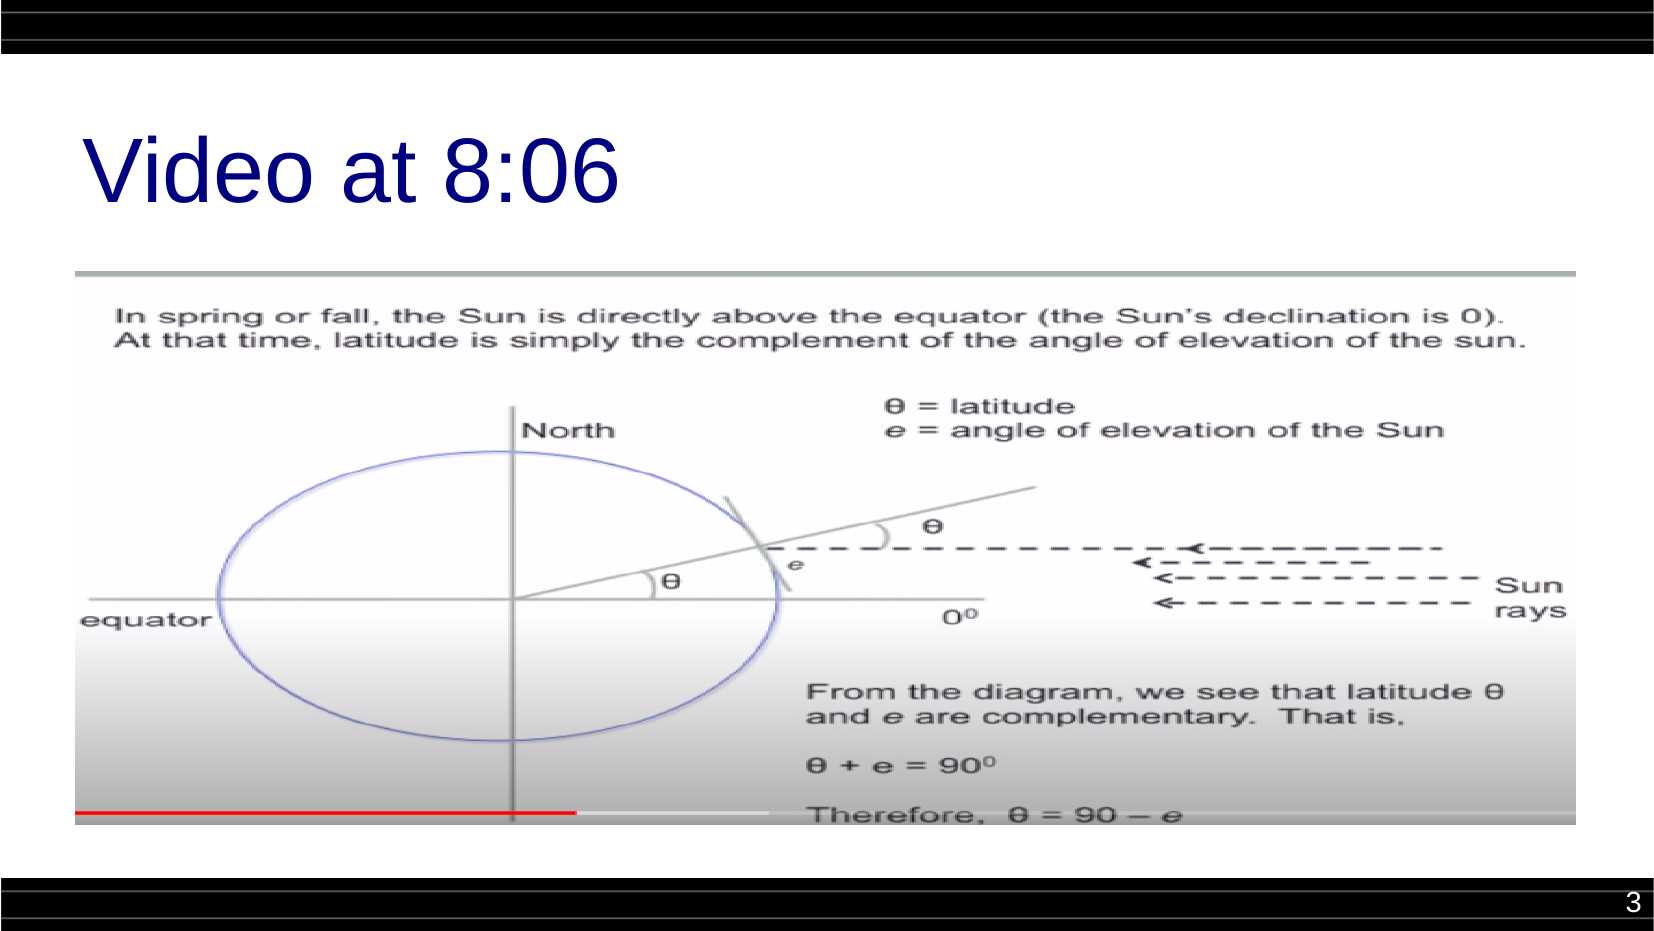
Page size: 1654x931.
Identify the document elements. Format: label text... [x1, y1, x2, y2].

picture [1, 0, 1654, 54]
title Video at 8:06 [82, 92, 1571, 249]
picture [75, 271, 1576, 826]
picture [1, 878, 1654, 931]
